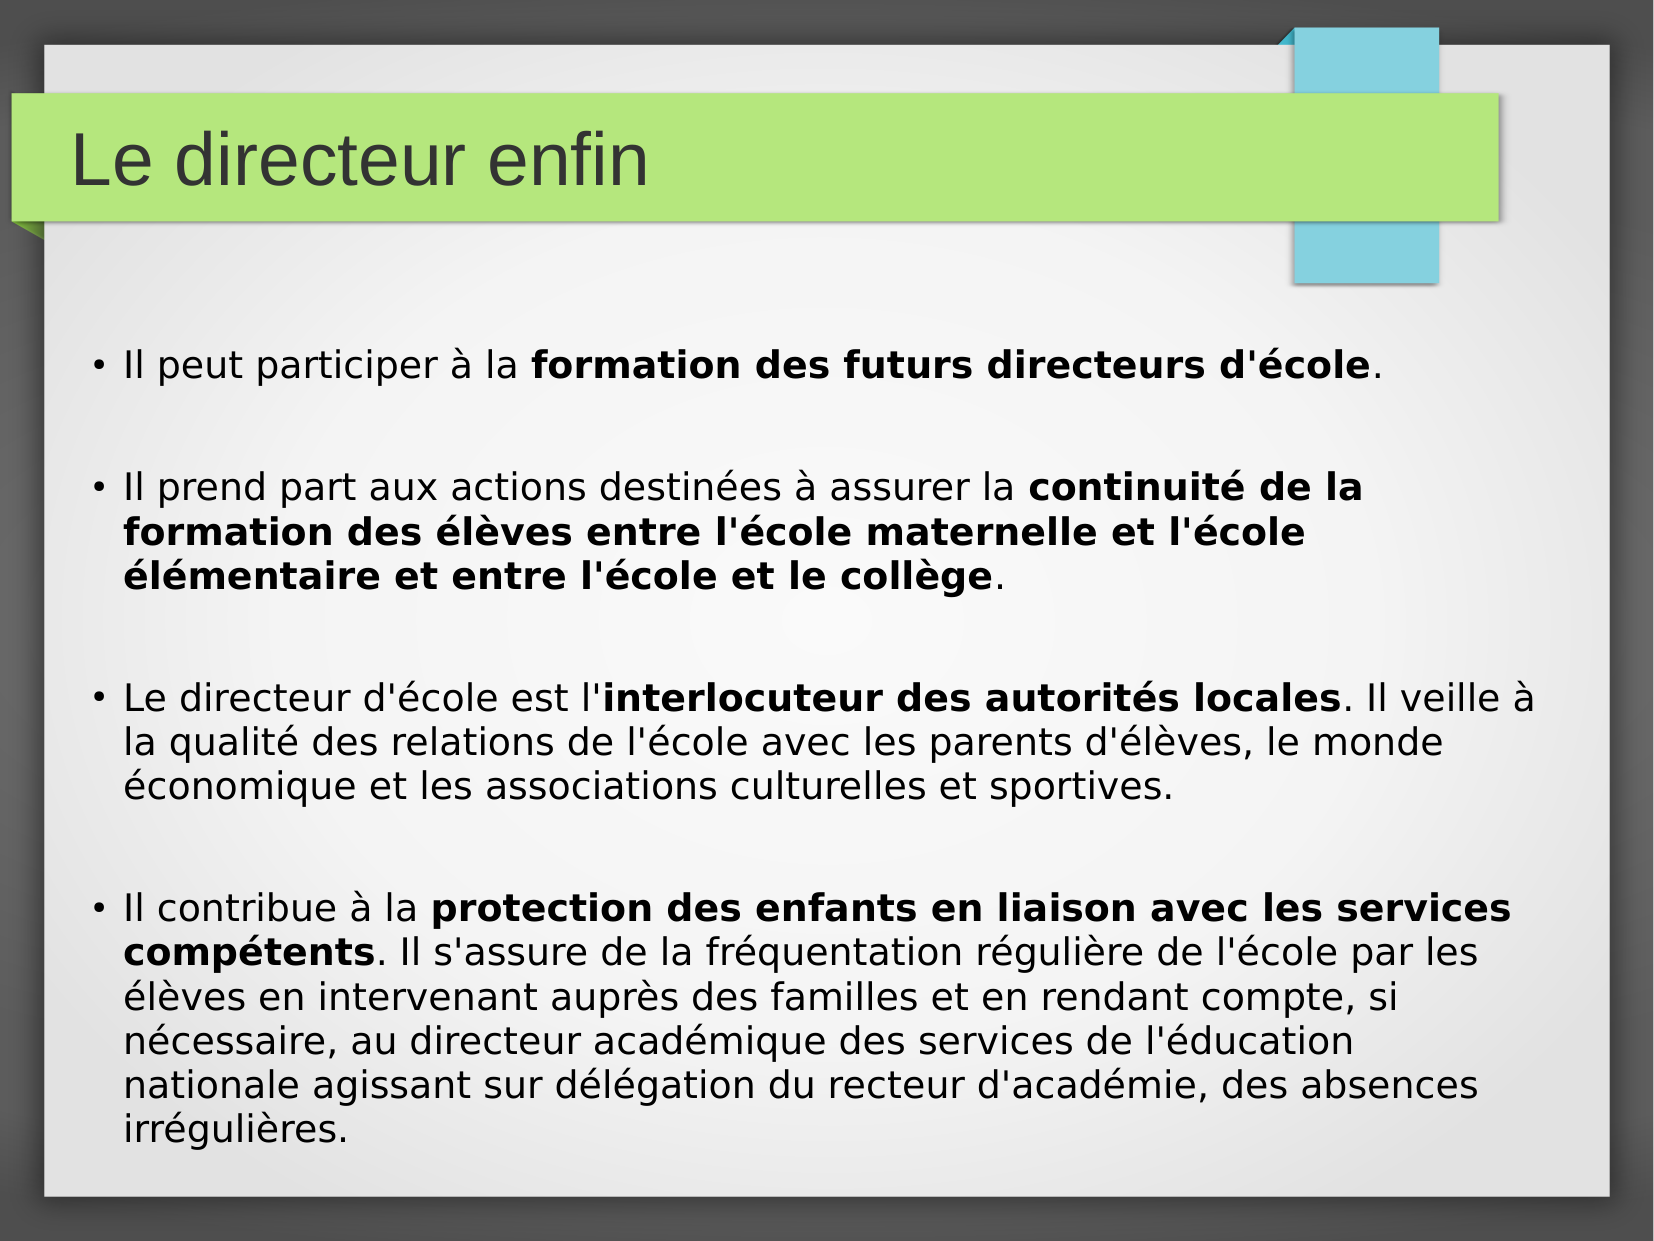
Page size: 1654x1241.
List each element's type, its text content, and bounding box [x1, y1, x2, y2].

picture [0, 0, 1654, 1241]
list Il peut participer à la formation des futurs directeurs d'école. Il prend part aux actions destinées à assurer la continuité de la formation des élèves entre l'école maternelle et l'école élémentaire et entre l'école et le collège. Le directeur d'école est l'interlocuteur des autorités locales. Il veille à la qualité des relations de l'école avec les parents d'élèves, le monde économique et les associations culturelles et sportives. Il contribue à la protection des enfants en liaison avec les services compétents. Il s'assure de la fréquentation régulière de l'école par les élèves en intervenant auprès des familles et en rendant compte, si nécessaire, au directeur académique des services de l'éducation nationale agissant sur délégation du recteur d'académie, des absences irrégulières. [82, 343, 1538, 1158]
title Le directeur enfin [70, 106, 1229, 213]
